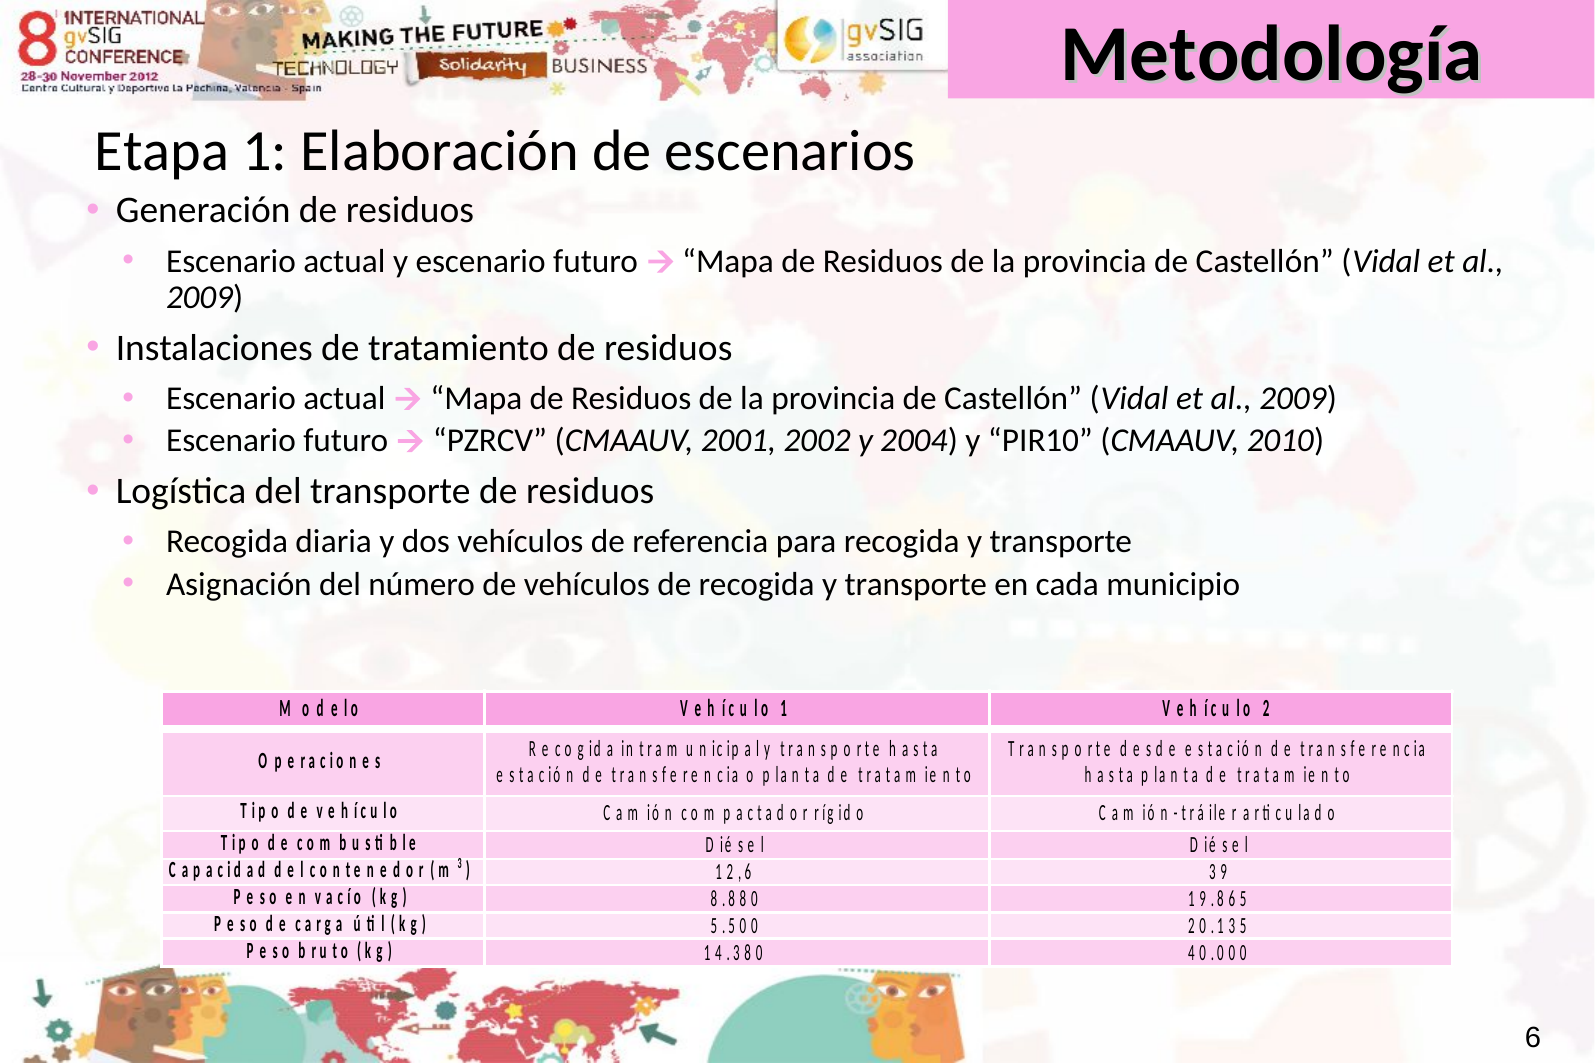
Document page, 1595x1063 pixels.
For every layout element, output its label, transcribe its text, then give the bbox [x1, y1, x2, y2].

text_box Metodología [947, 0, 1595, 99]
list Etapa 1: Elaboración de escenarios [79, 112, 1515, 191]
picture [0, 0, 1595, 1063]
text_box Generación de residuos Escenario actual y escenario futuro  “Mapa de Residuos de la provincia de Castellón” (Vidal et al., 2009) Instalaciones de tratamiento de residuos Escenario actual  “Mapa de Residuos de la provincia de Castellón” (Vidal et al., 2009) Escenario futuro  “PZRCV” (CMAAUV, 2001, 2002 y 2004) y “PIR10” (CMAAUV, 2010) Logística del transporte de residuos Recogida diaria y dos vehículos de referencia para recogida y transporte Asignación del número de vehículos de recogida y transporte en cada municipio [80, 184, 1520, 639]
text_box <número> [1510, 1011, 1595, 1063]
